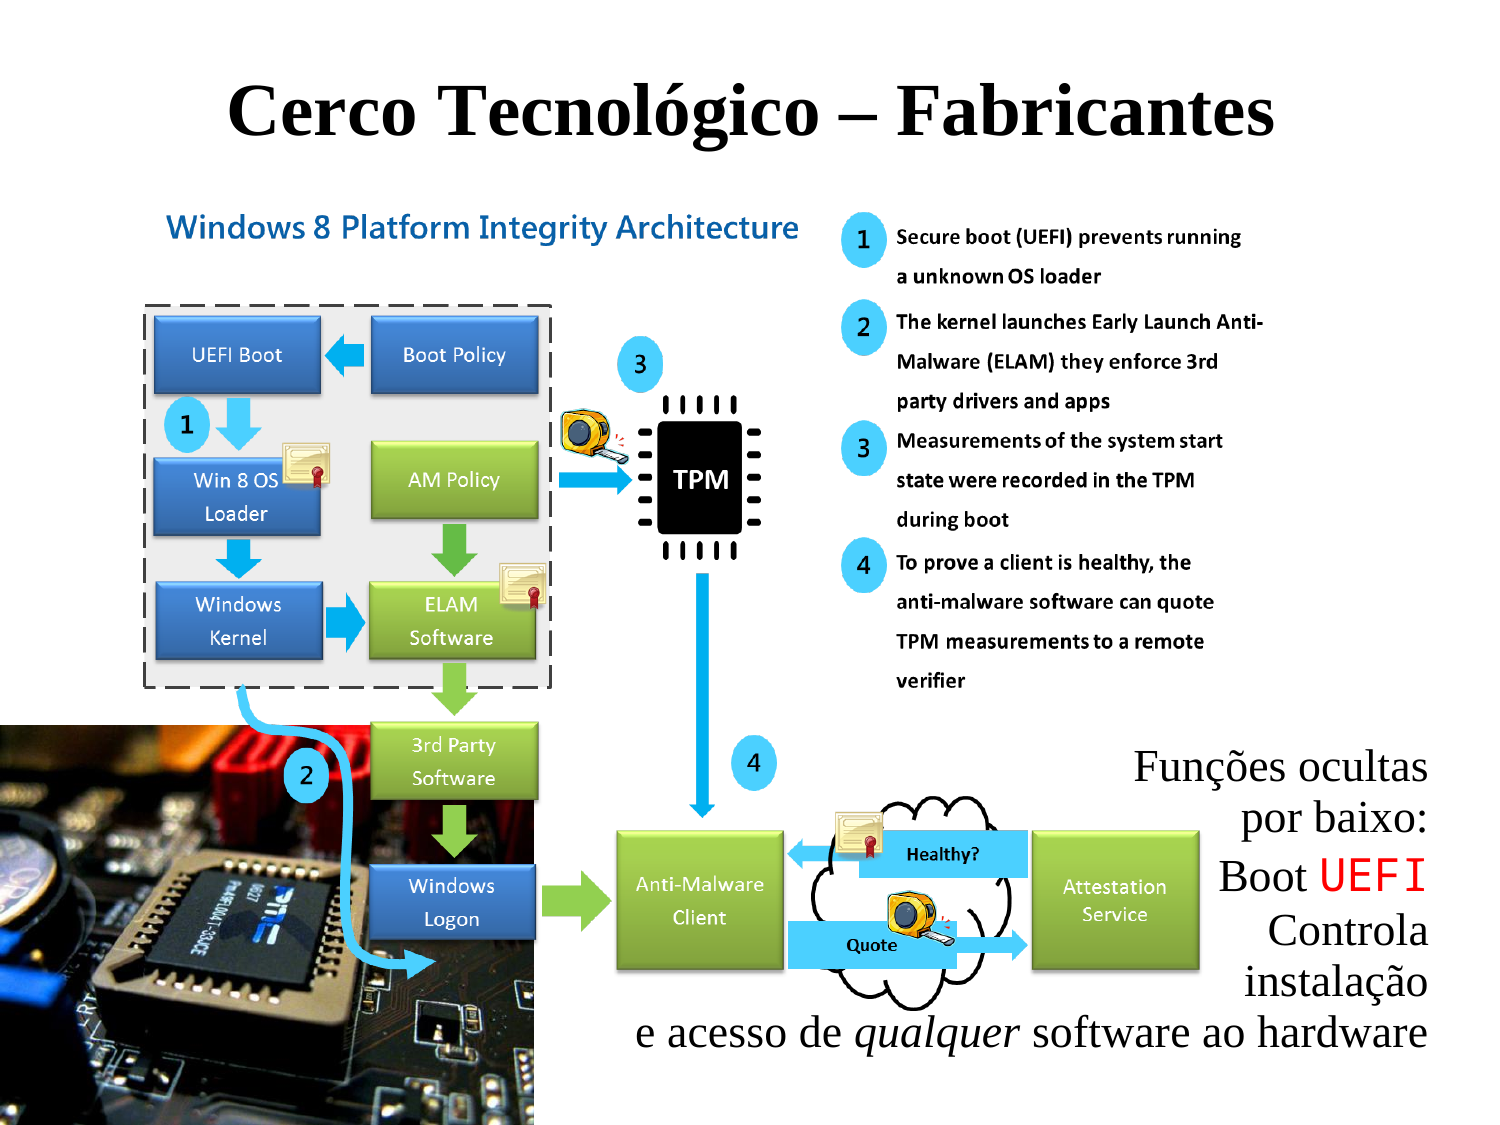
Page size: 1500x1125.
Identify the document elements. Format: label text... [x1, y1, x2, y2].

title Cerco Tecnológico – Fabricantes [63, 52, 1440, 168]
text_box Funções ocultas por baixo: Boot UEFI Controla instalação e acesso de qualquer software ao hardware [635, 740, 1499, 1096]
picture [0, 197, 1278, 1125]
